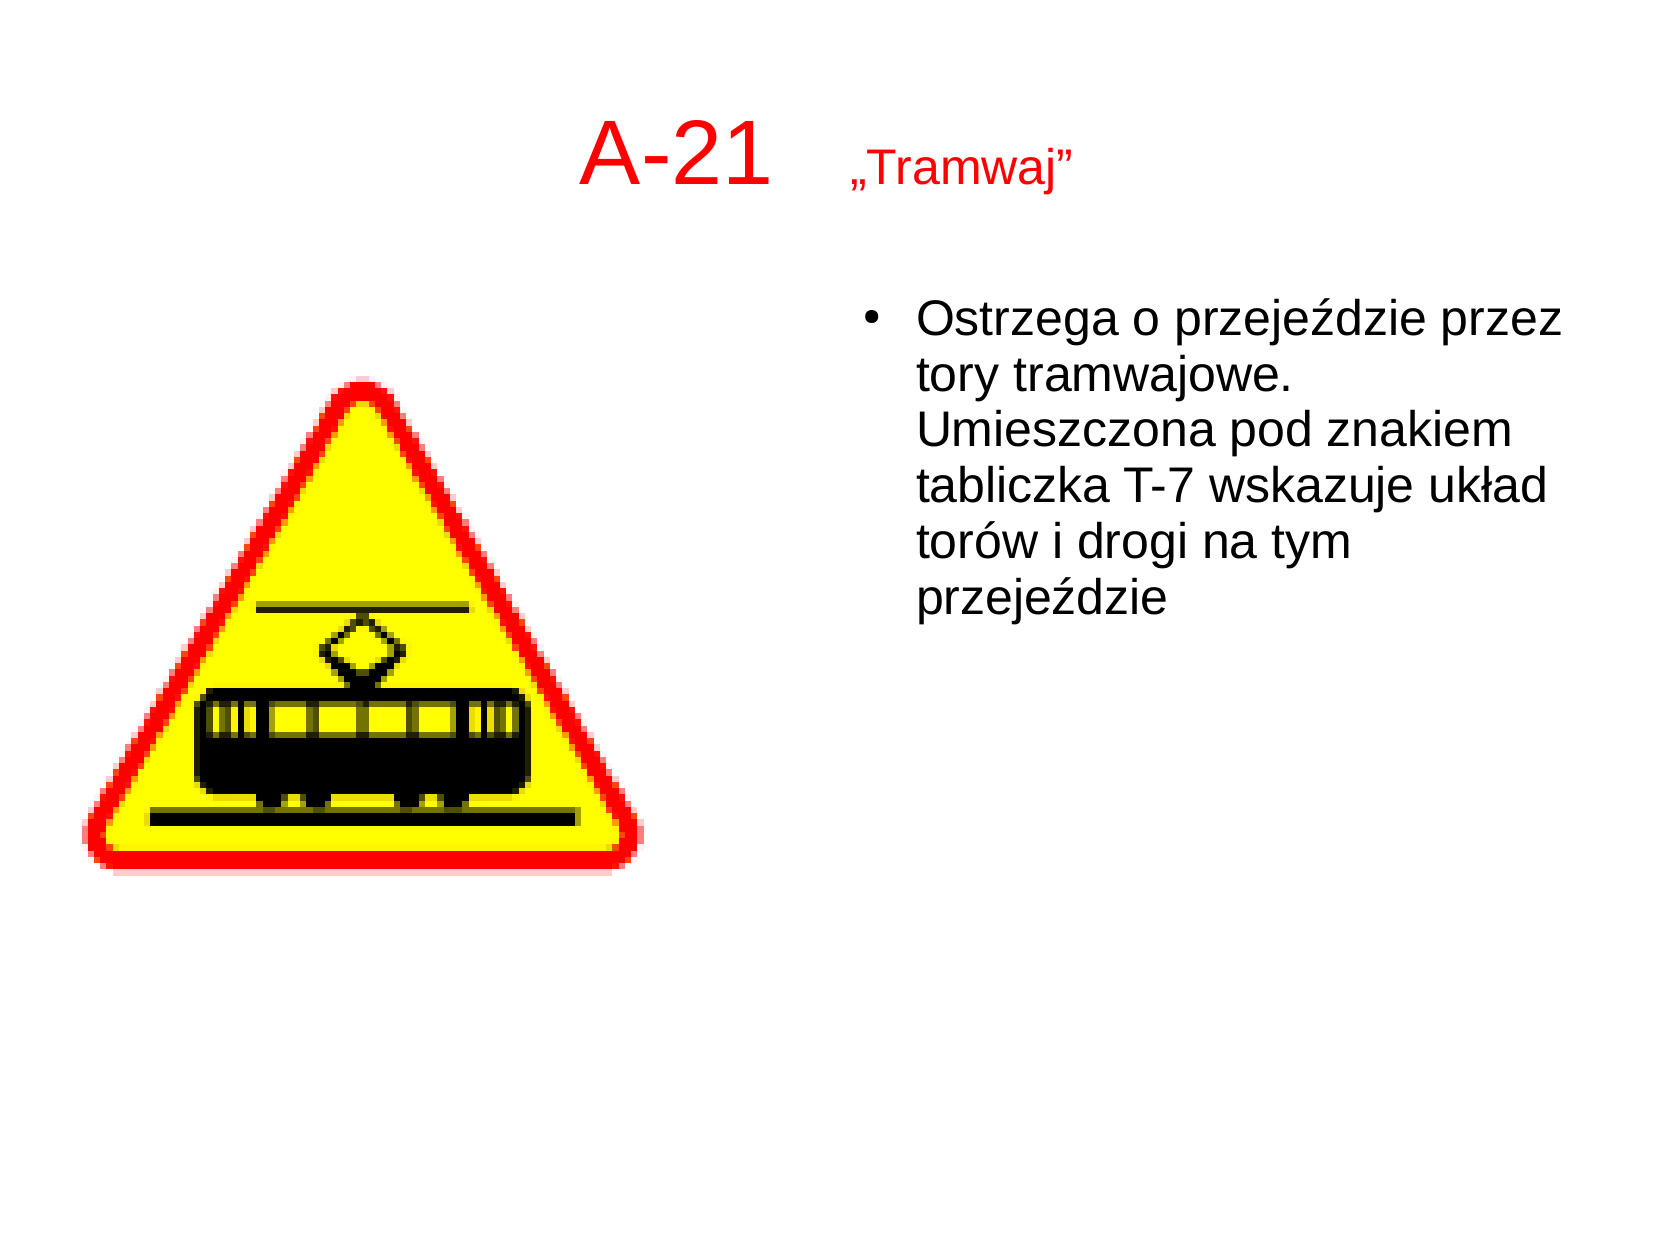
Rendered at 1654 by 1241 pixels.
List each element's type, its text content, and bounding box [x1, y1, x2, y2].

title A-21 „Tramwaj” [82, 56, 1571, 250]
list Ostrzega o przejeździe przez tory tramwajowe. Umieszczona pod znakiem tabliczka T-7 wskazuje układ torów i drogi na tym przejeździe [845, 290, 1572, 1094]
picture [82, 376, 644, 876]
